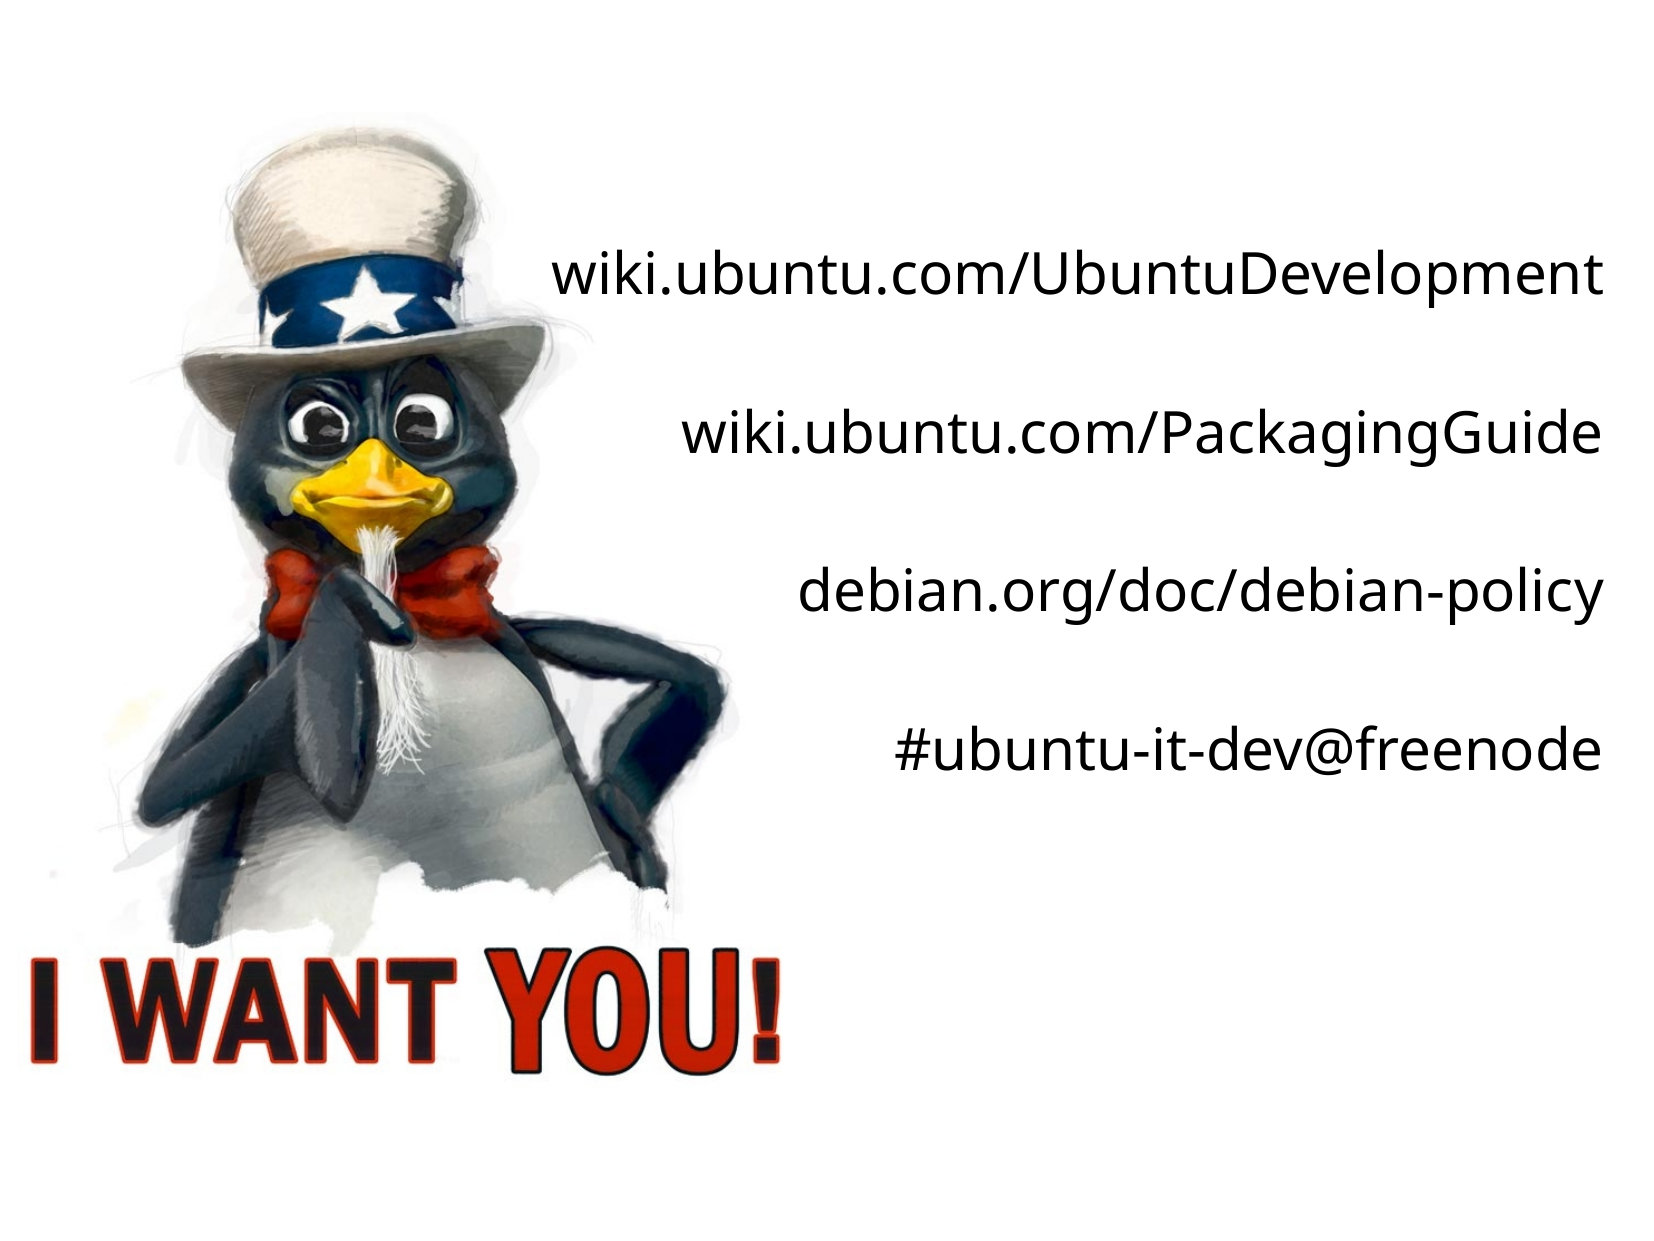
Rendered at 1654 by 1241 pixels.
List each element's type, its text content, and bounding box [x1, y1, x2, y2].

picture [17, 112, 795, 1088]
text_box wiki.ubuntu.com/UbuntuDevelopment wiki.ubuntu.com/PackagingGuide debian.org/doc/debian-policy #ubuntu-it-dev@freenode [536, 225, 1583, 697]
